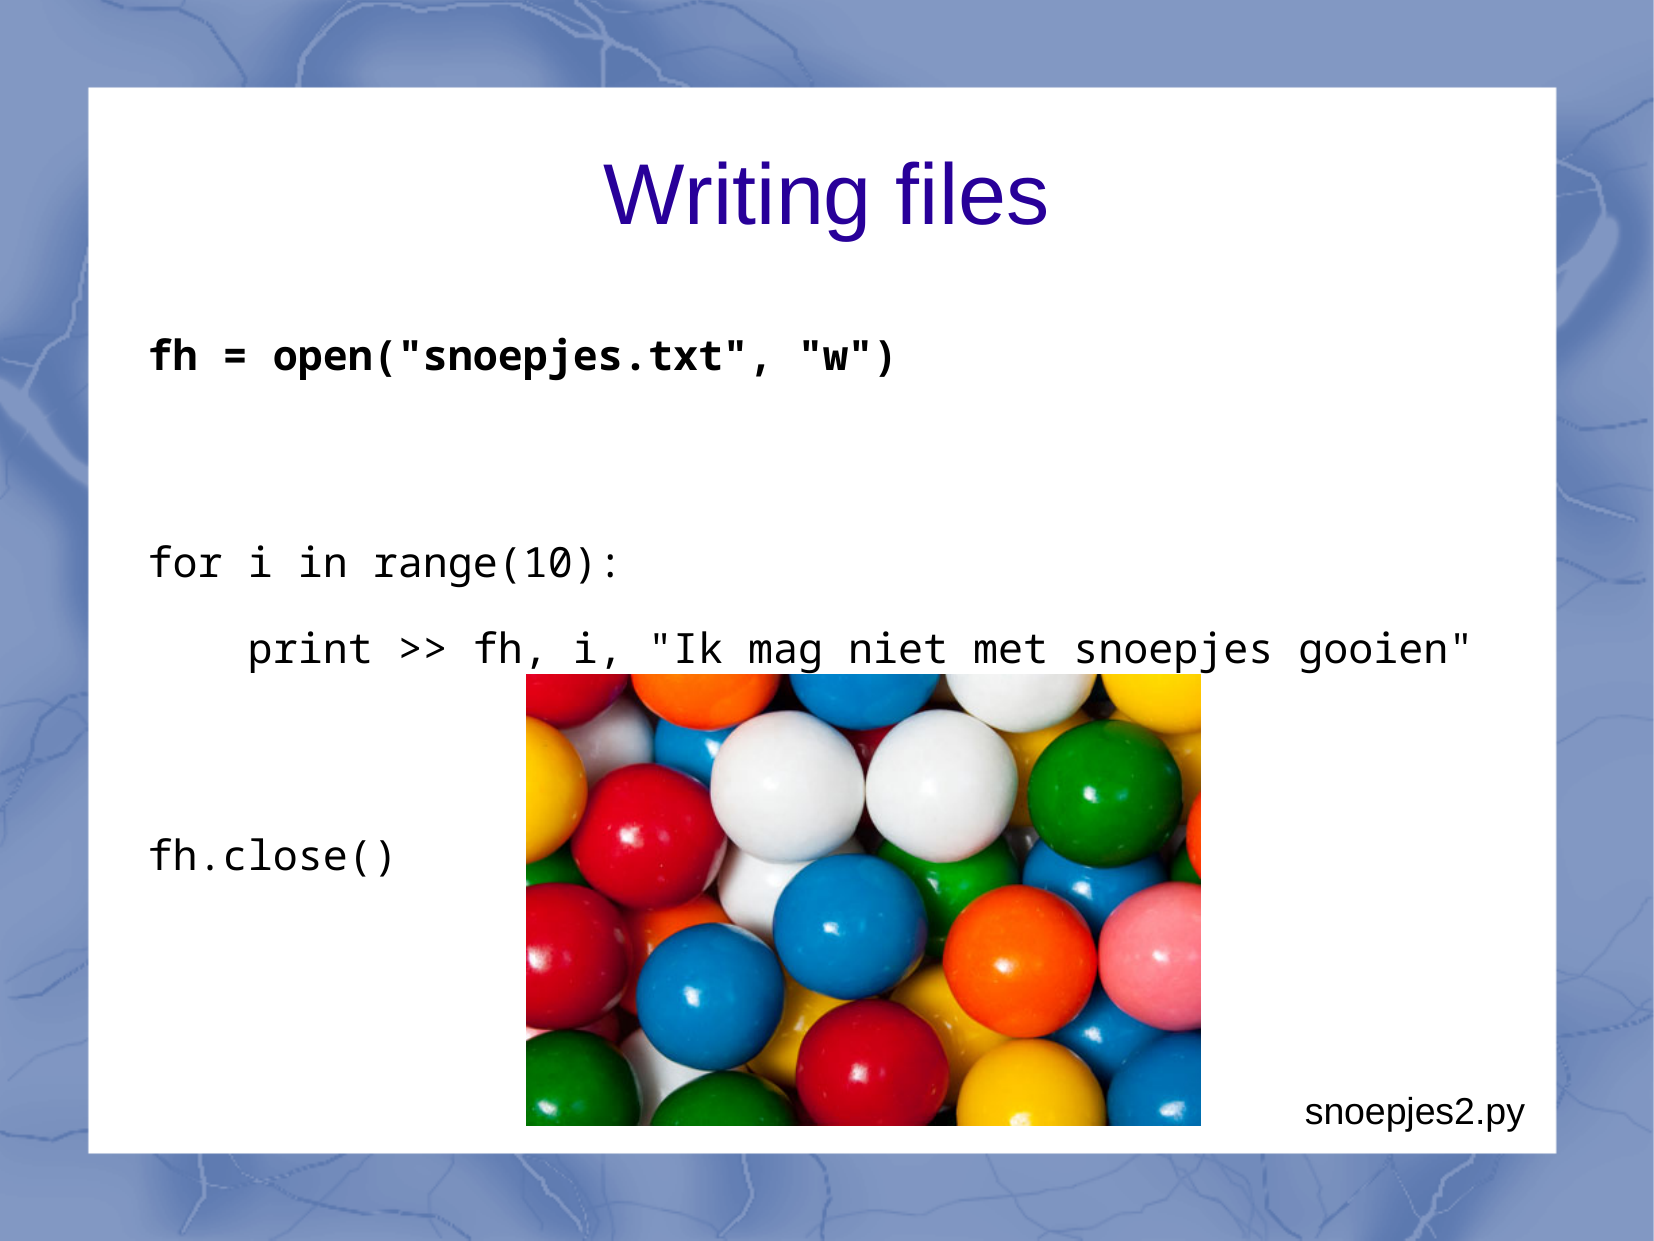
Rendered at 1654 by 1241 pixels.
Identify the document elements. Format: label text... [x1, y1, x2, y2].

title Writing files [118, 90, 1536, 298]
picture [0, 0, 1654, 1241]
text_box snoepjes2.py [1290, 1083, 1540, 1141]
list fh = open("snoepjes.txt", "w") for i in range(10): print >> fh, i, "Ik mag niet met snoepjes gooien" fh.close() [147, 325, 1506, 1045]
